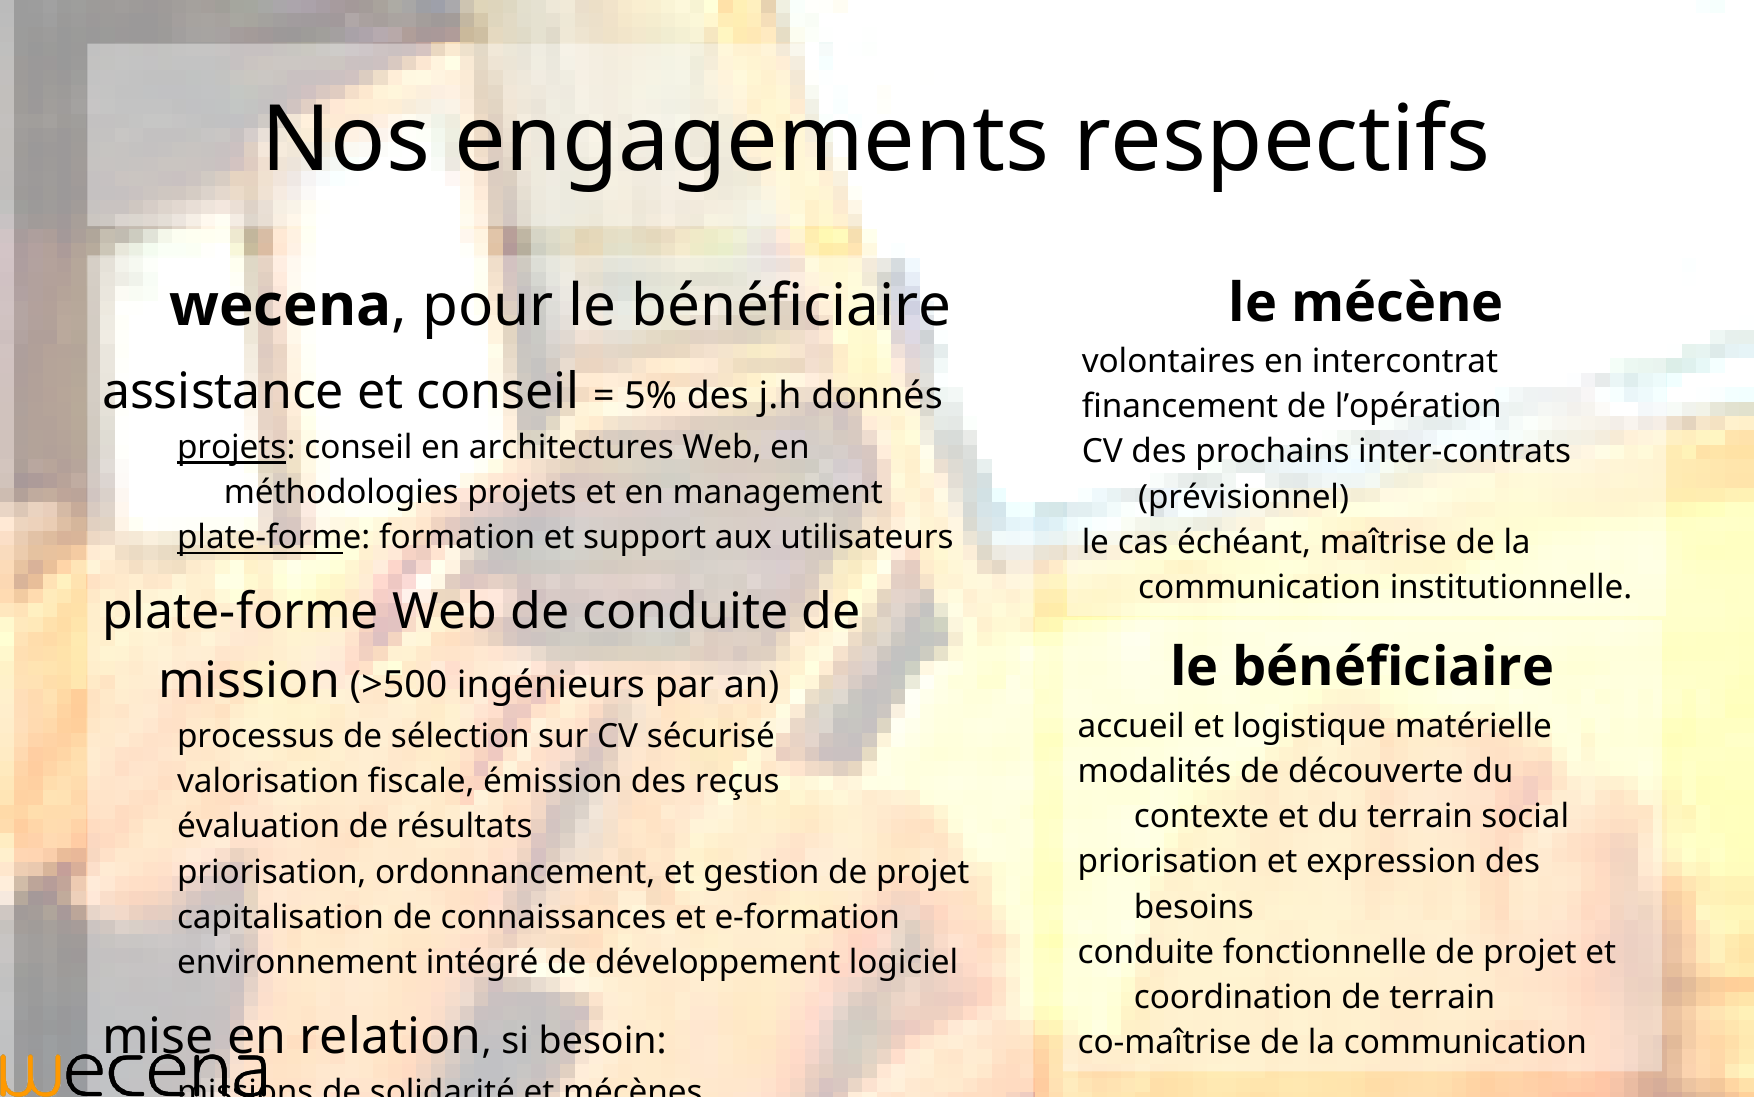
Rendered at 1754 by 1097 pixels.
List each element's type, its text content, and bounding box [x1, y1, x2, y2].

picture [0, 0, 1754, 1097]
list le bénéficiaire accueil et logistique matérielle modalités de découverte du contexte et du terrain social priorisation et expression des besoins conduite fonctionnelle de projet et coordination de terrain co-maîtrise de la communication [1062, 620, 1662, 1019]
list le mécène volontaires en intercontrat financement de l’opération CV des prochains inter-contrats (prévisionnel) le cas échéant, maîtrise de la communication institutionnelle. [1067, 255, 1666, 591]
title Nos engagements respectifs [87, 43, 1666, 227]
list wecena, pour le bénéficiaire assistance et conseil = 5% des j.h donnés projets: conseil en architectures Web, en méthodologies projets et en management plate-forme: formation et support aux utilisateurs plate-forme Web de conduite de mission (>500 ingénieurs par an) processus de sélection sur CV sécurisé valorisation fiscale, émission des reçus évaluation de résultats priorisation, ordonnancement, et gestion de projet capitalisation de connaissances et e-formation environnement intégré de développement logiciel mise en relation, si besoin: missions de solidarité et mécènes montage juridique et fiscal, suivi relationnel [87, 255, 1034, 1063]
